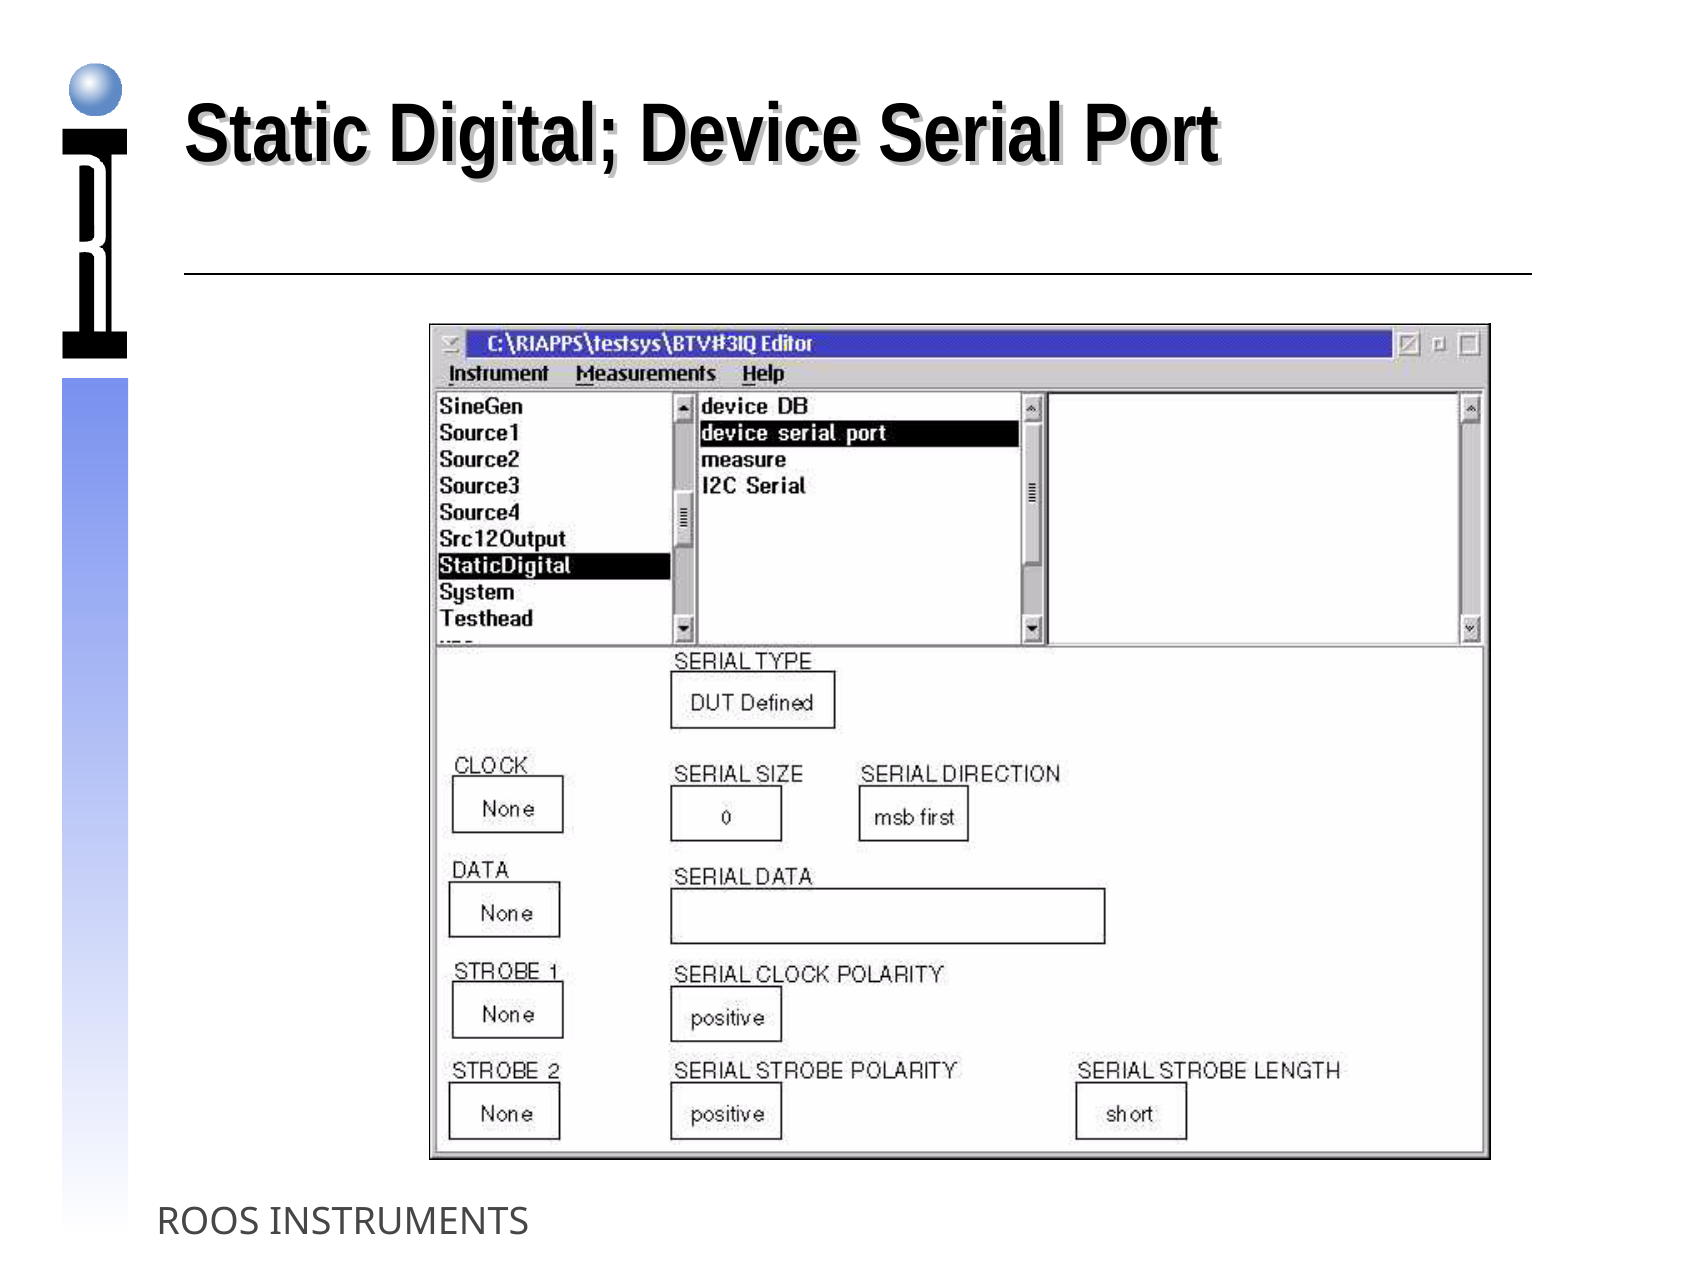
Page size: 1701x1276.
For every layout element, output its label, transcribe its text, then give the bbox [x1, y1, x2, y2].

text_box Static Digital; Device Serial Port [184, 92, 1539, 268]
picture [429, 323, 1491, 1160]
